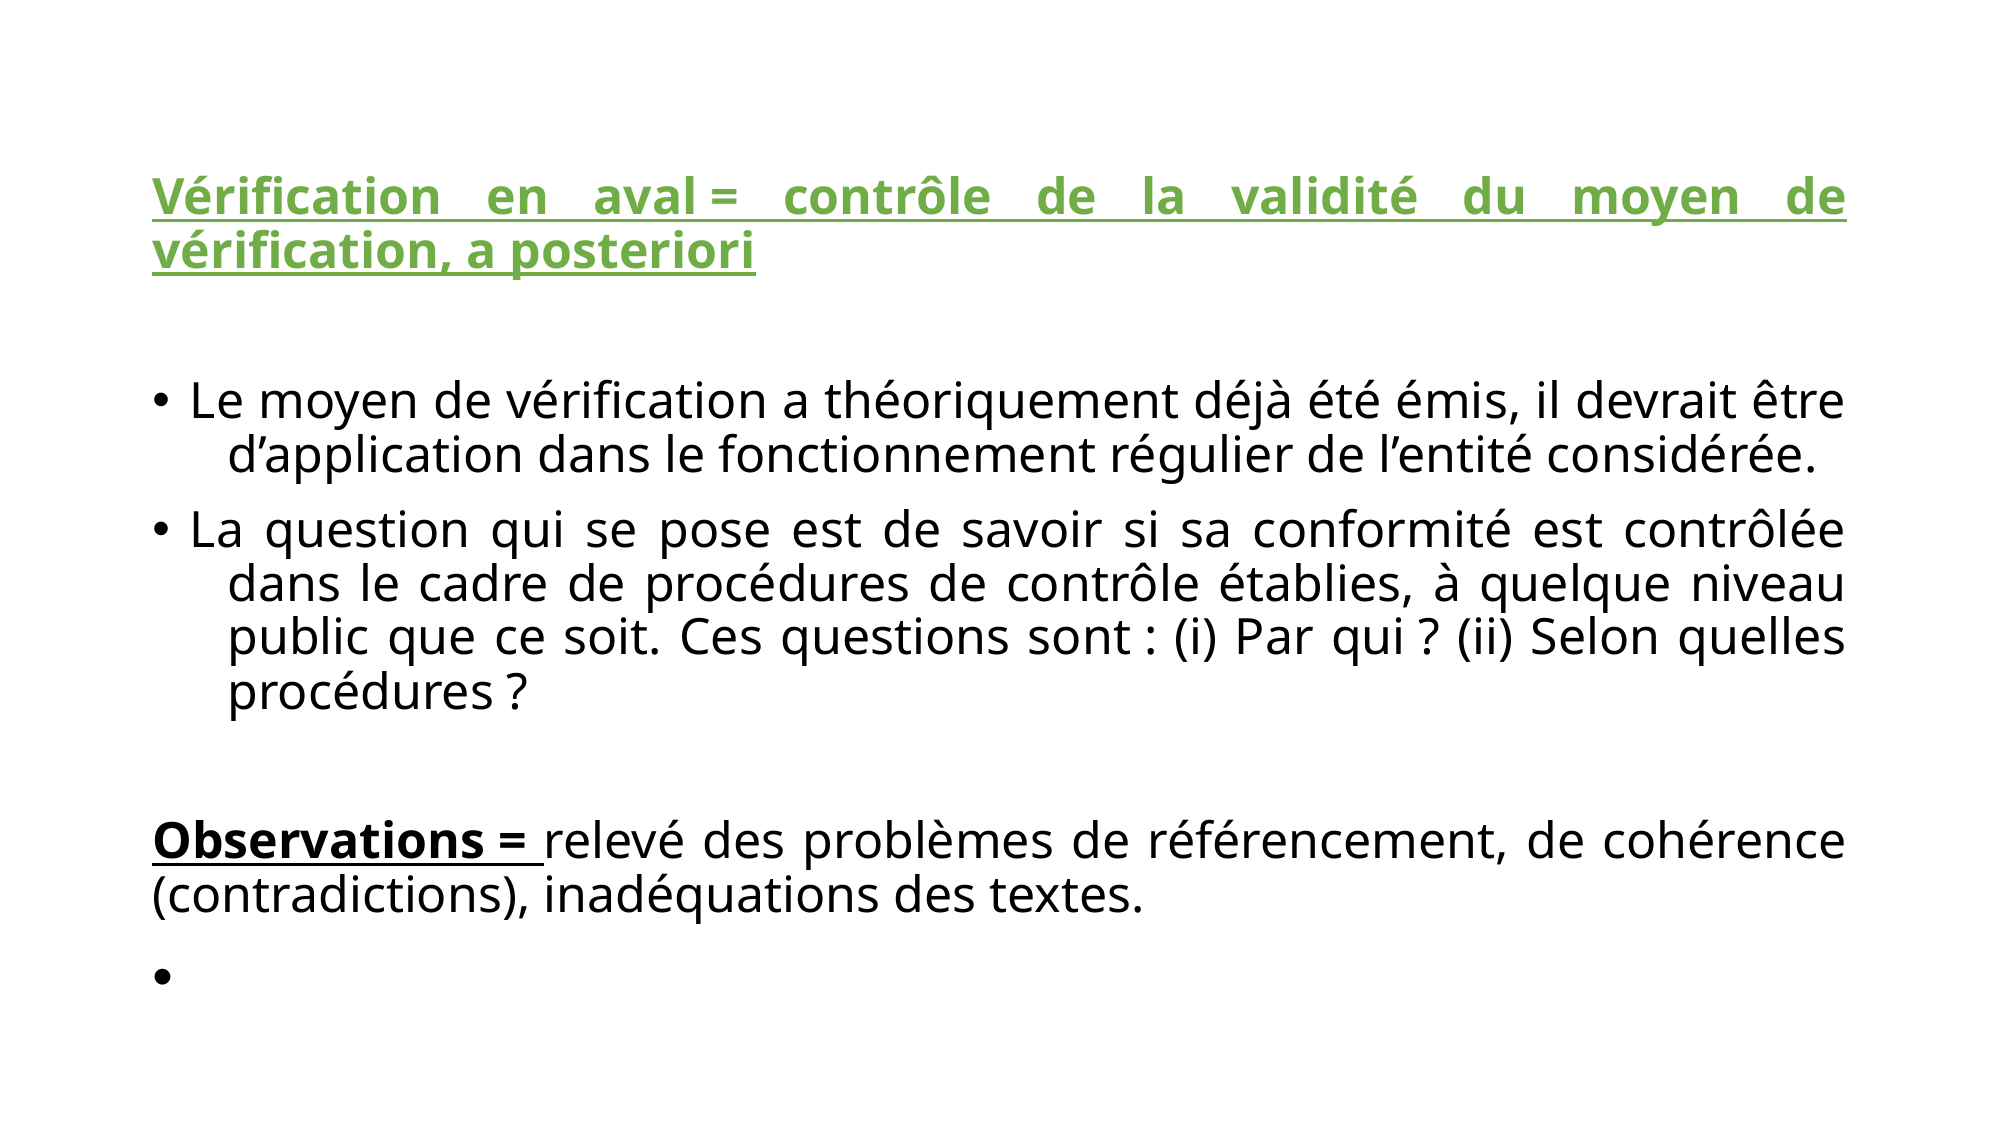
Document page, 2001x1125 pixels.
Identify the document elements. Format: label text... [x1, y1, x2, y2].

list Vérification en aval = contrôle de la validité du moyen de vérification, a posteriori Le moyen de vérification a théoriquement déjà été émis, il devrait être d’application dans le fonctionnement régulier de l’entité considérée. La question qui se pose est de savoir si sa conformité est contrôlée dans le cadre de procédures de contrôle établies, à quelque niveau public que ce soit. Ces questions sont : (i) Par qui ? (ii) Selon quelles procédures ? Observations = relevé des problèmes de référencement, de cohérence (contradictions), inadéquations des textes. [137, 164, 1863, 1014]
